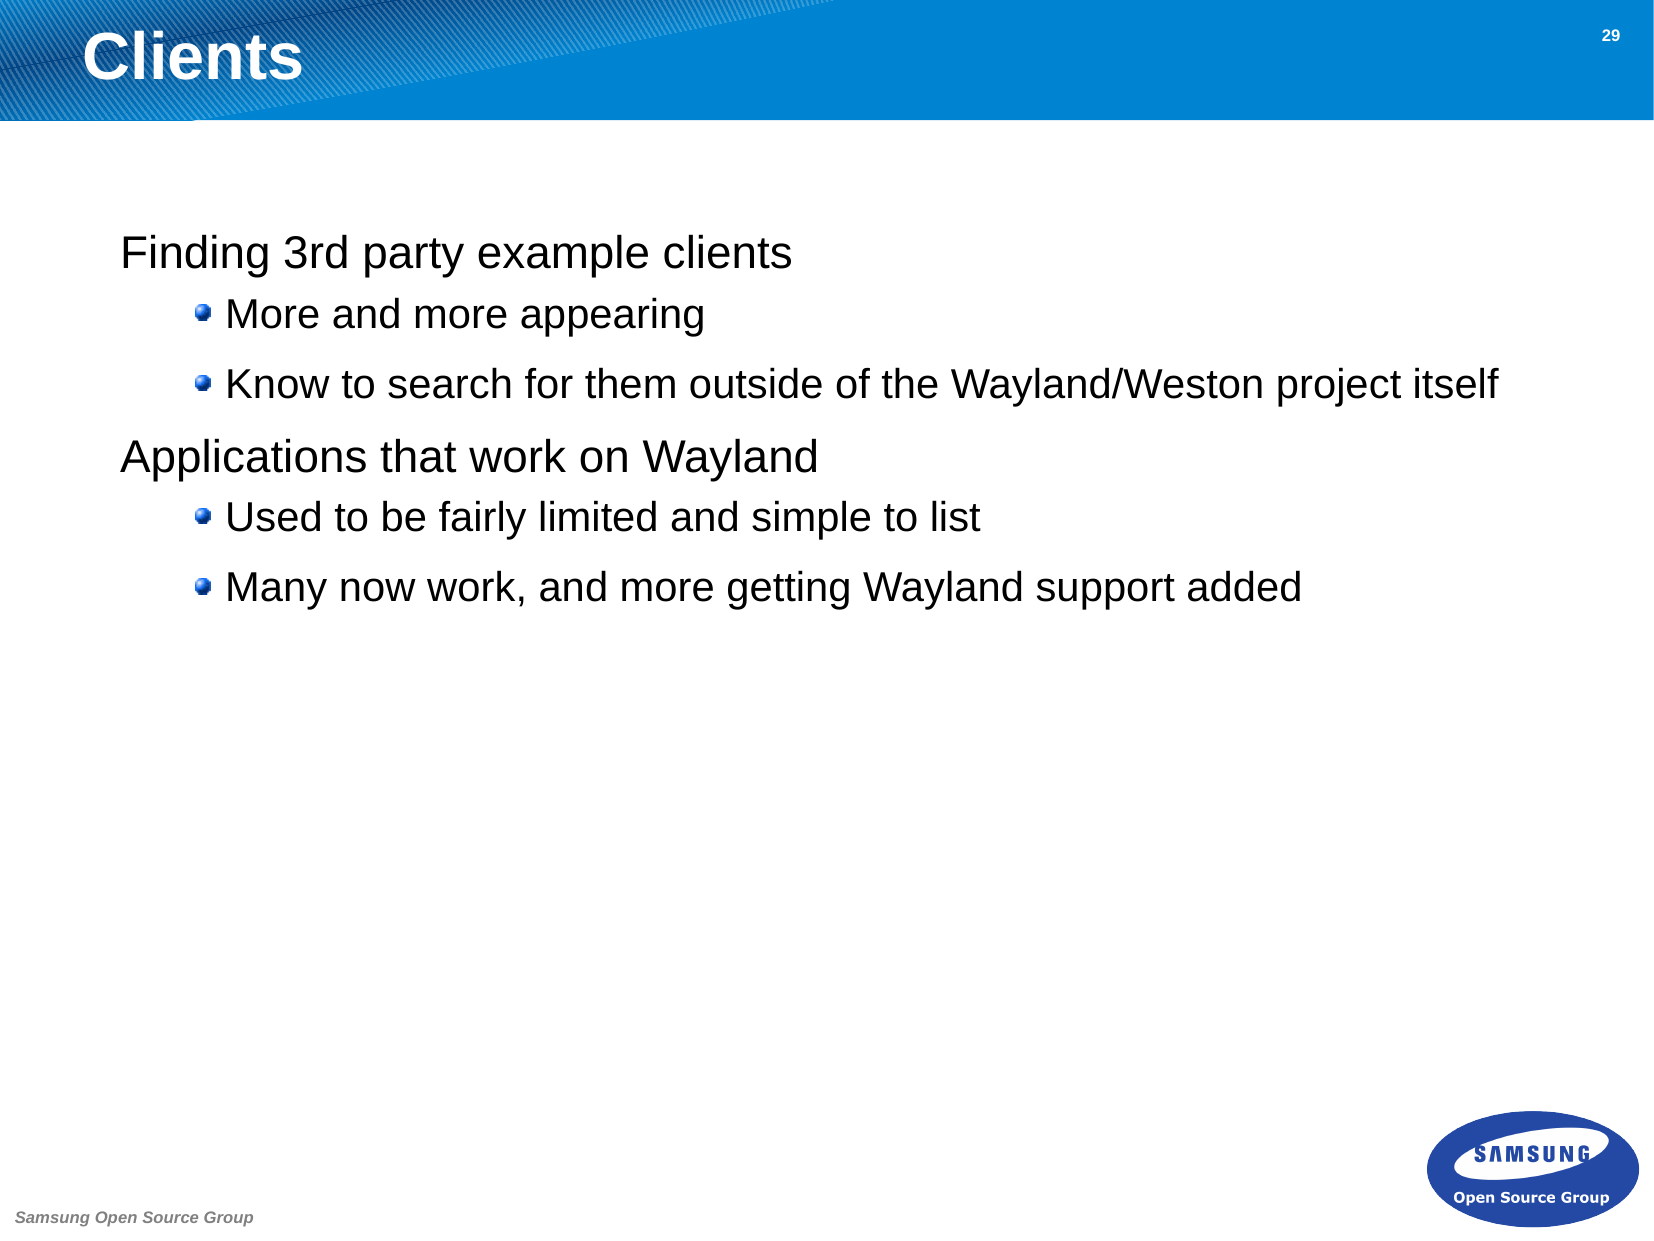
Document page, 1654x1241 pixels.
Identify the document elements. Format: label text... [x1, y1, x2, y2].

picture [1425, 1109, 1641, 1230]
title Clients [82, 15, 1570, 100]
list Finding 3rd party example clients More and more appearing Know to search for them outside of the Wayland/Weston project itself Applications that work on Wayland Used to be fairly limited and simple to list Many now work, and more getting Wayland support added [90, 225, 1545, 945]
